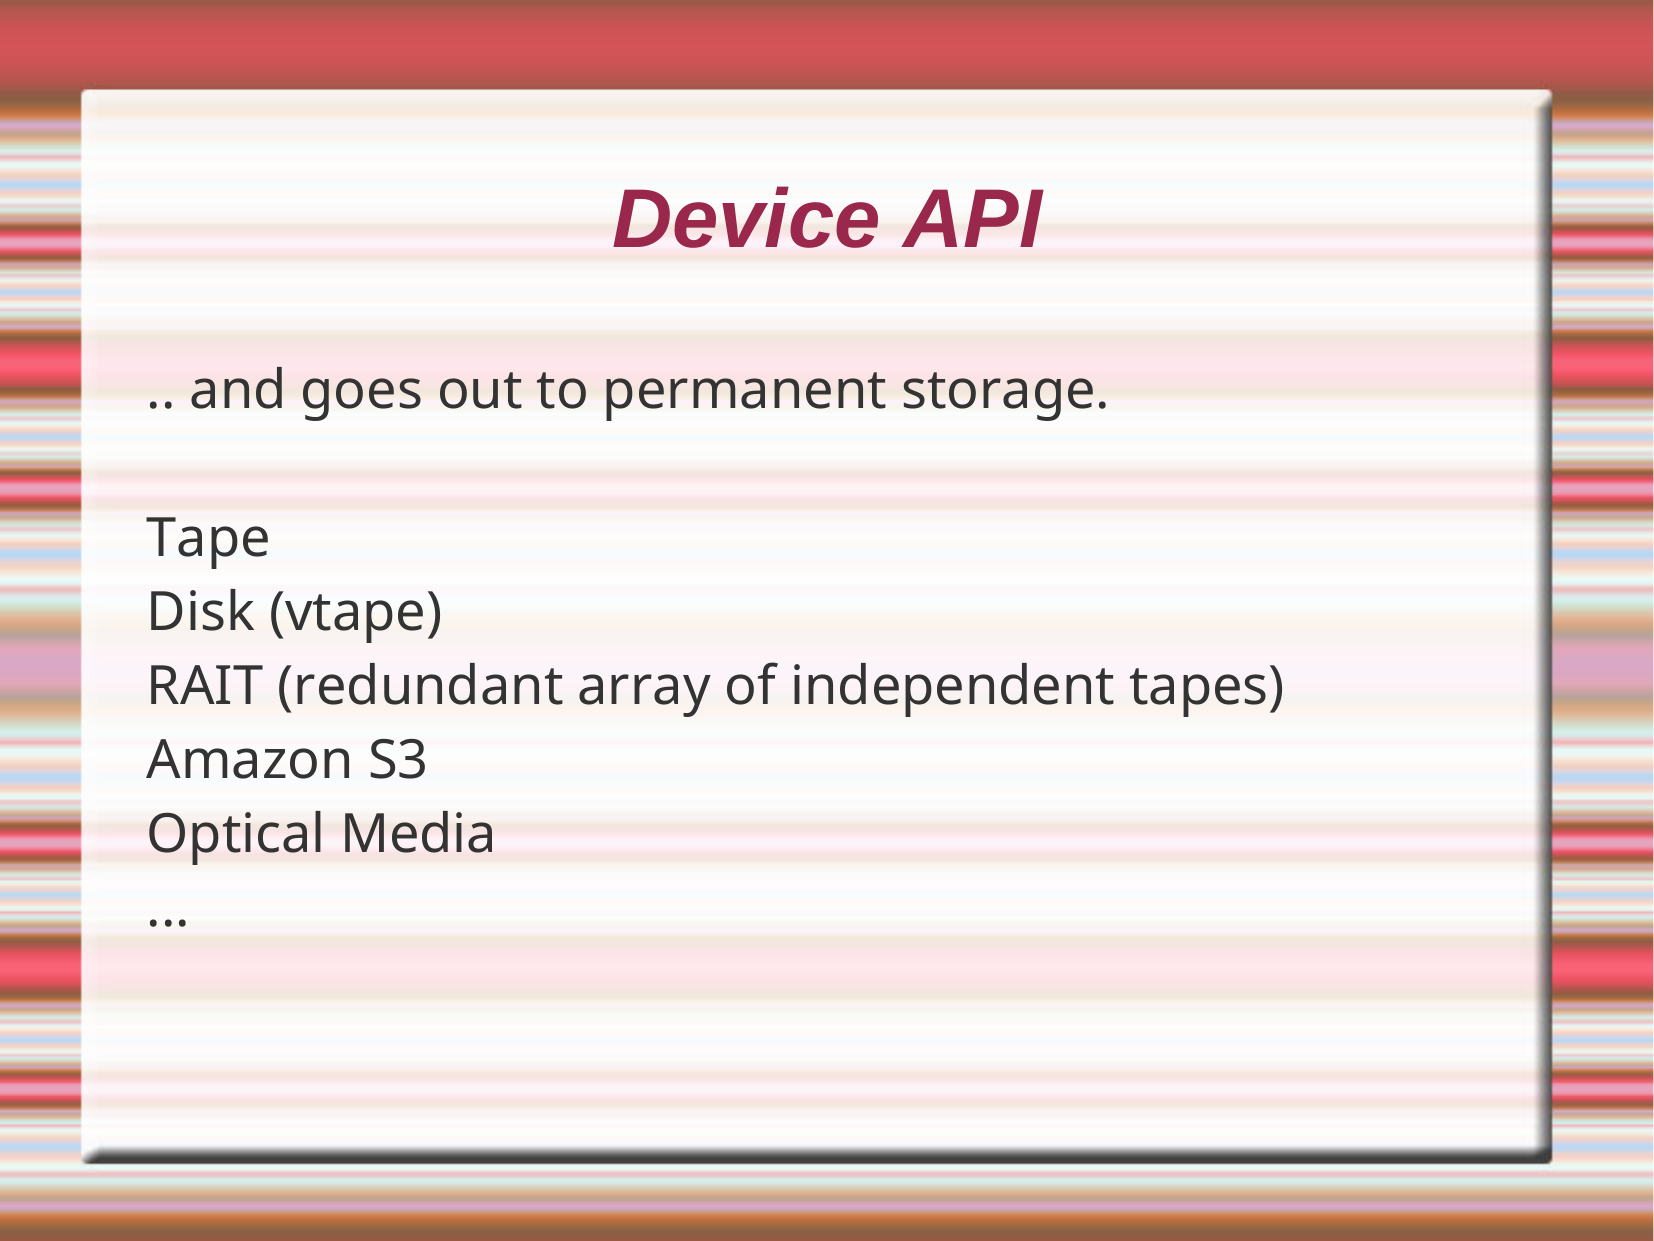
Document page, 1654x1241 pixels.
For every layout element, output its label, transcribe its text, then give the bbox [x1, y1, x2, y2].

picture [0, 0, 1654, 1241]
title Device API [121, 114, 1534, 322]
list .. and goes out to permanent storage. Tape Disk (vtape) RAIT (redundant array of independent tapes) Amazon S3 Optical Media ... [134, 350, 1516, 1133]
